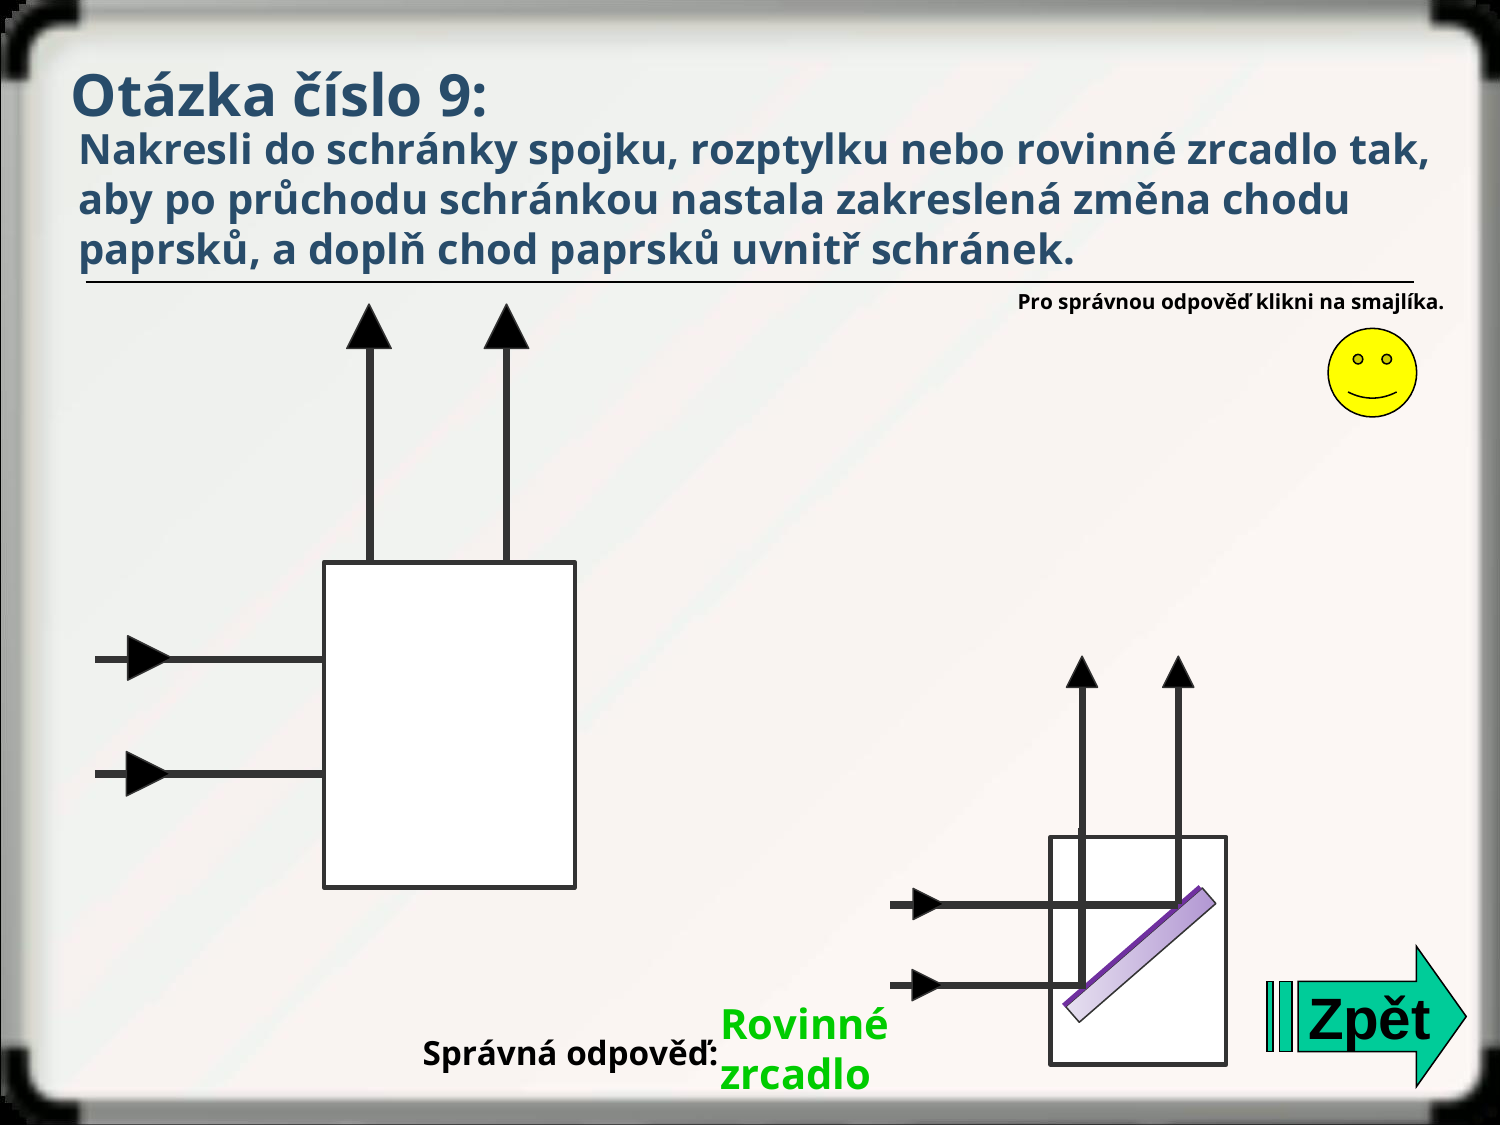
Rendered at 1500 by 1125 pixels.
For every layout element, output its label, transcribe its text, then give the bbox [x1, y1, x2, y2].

text_box [912, 969, 944, 1001]
text_box [1086, 837, 1175, 901]
text_box [484, 304, 529, 349]
text_box [346, 304, 392, 349]
picture [0, 0, 1500, 1125]
text_box [1050, 909, 1078, 982]
text_box [1050, 837, 1078, 901]
text_box Pro správnou odpověď klikni na smajlíka. [1002, 254, 1464, 349]
text_box [1066, 656, 1098, 688]
text_box [913, 888, 945, 920]
text_box Zpět [1267, 981, 1273, 1052]
text_box [126, 751, 171, 796]
text_box Nakresli do schránky spojku, rozptylku nebo rovinné zrcadlo tak, aby po průchodu schránkou nastala zakreslená změna chodu paprsků, a doplň chod paprsků uvnitř schránek. [63, 150, 1474, 246]
text_box Rovinné zrcadlo [705, 1003, 1066, 1092]
text_box Správná odpověď: [408, 1004, 773, 1100]
text_box [1328, 328, 1417, 417]
text_box Otázka číslo 9: [55, 54, 1391, 149]
text_box [1162, 656, 1194, 688]
text_box [323, 562, 575, 888]
text_box Zpět [1279, 981, 1292, 1052]
text_box [1086, 909, 1169, 982]
text_box [127, 635, 173, 681]
text_box [1050, 837, 1227, 1065]
text_box Zpět [1298, 946, 1467, 1087]
